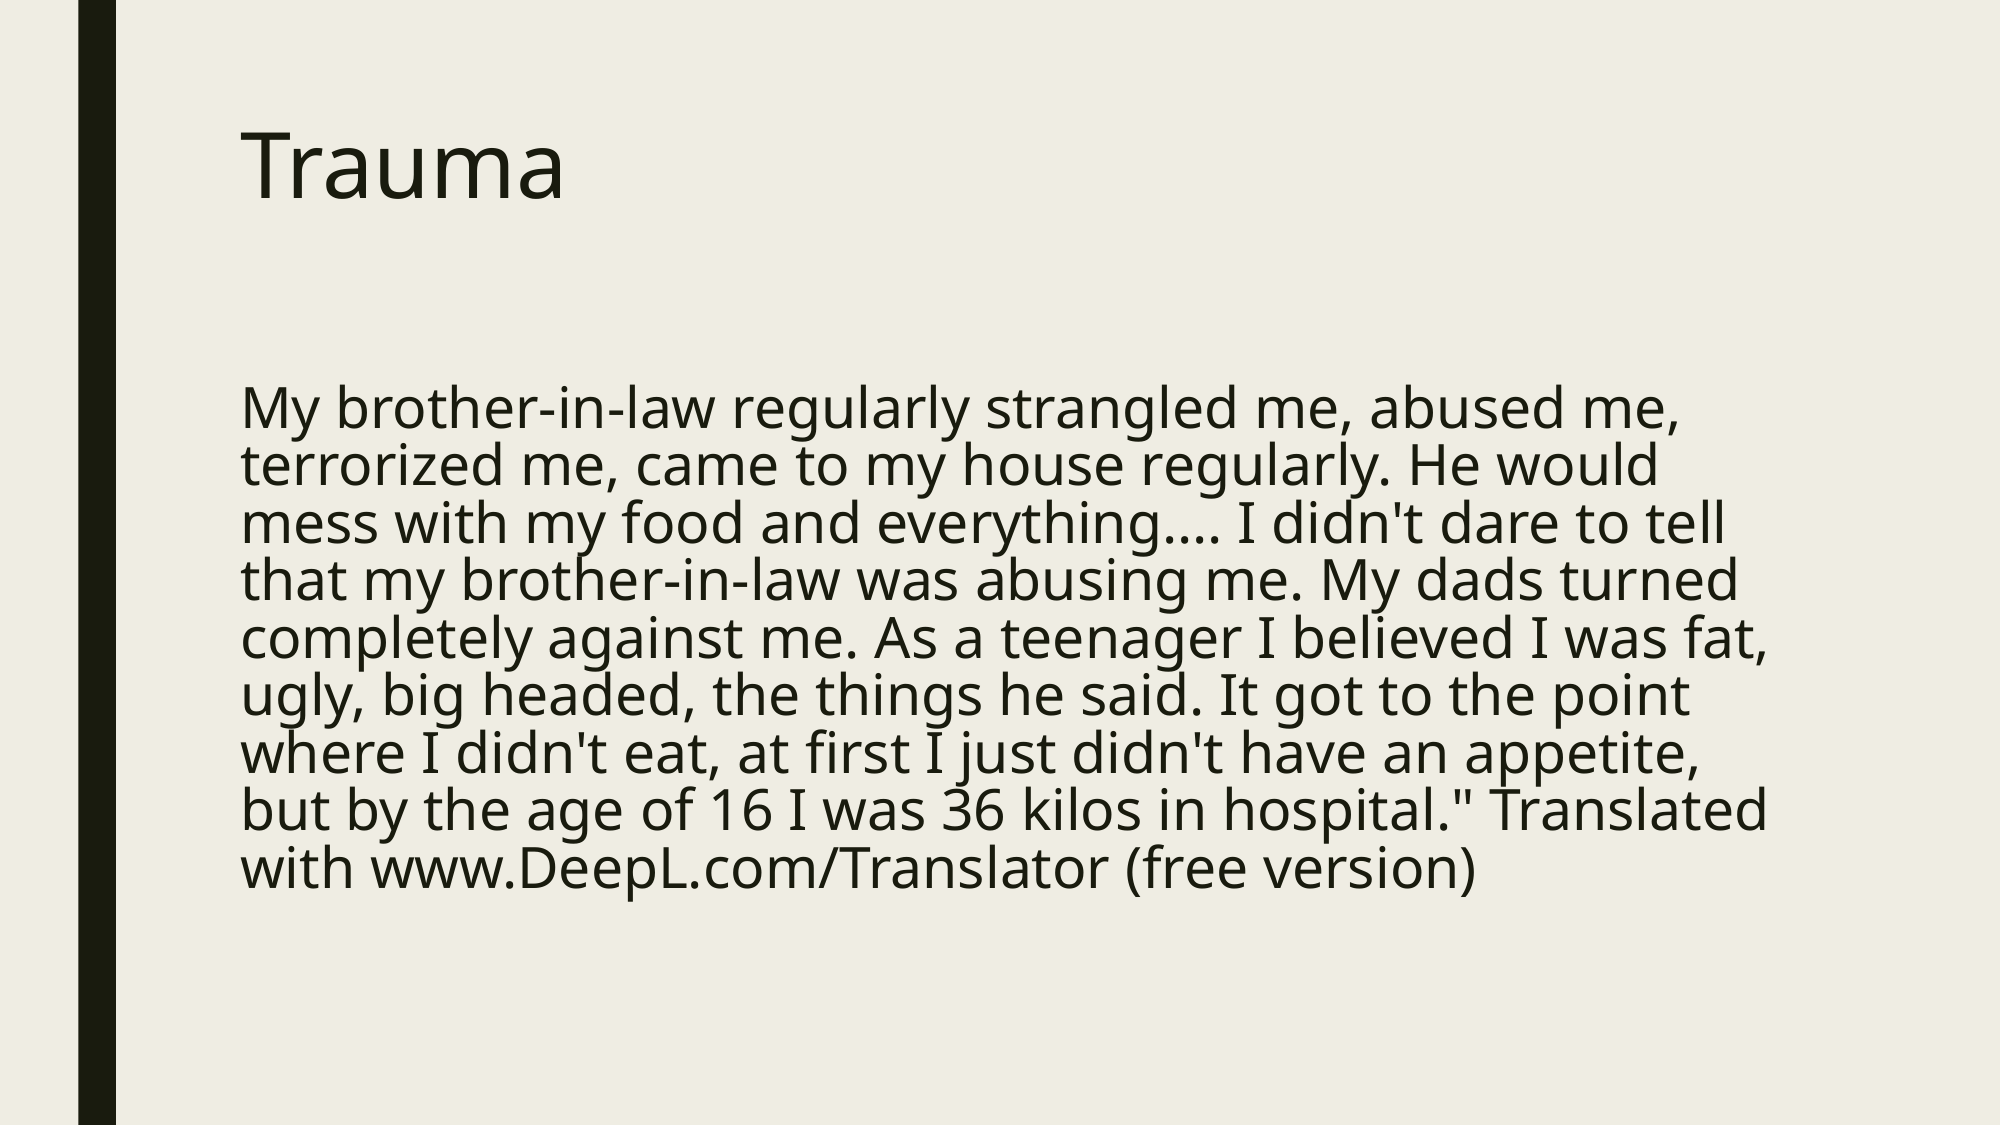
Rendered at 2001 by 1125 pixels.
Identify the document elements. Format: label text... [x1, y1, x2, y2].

list My brother-in-law regularly strangled me, abused me, terrorized me, came to my house regularly. He would mess with my food and everything.... I didn't dare to tell that my brother-in-law was abusing me. My dads turned completely against me. As a teenager I believed I was fat, ugly, big headed, the things he said. It got to the point where I didn't eat, at first I just didn't have an appetite, but by the age of 16 I was 36 kilos in hospital." Translated with www.DeepL.com/Translator (free version) [225, 375, 1801, 963]
title Trauma [225, 112, 1801, 357]
